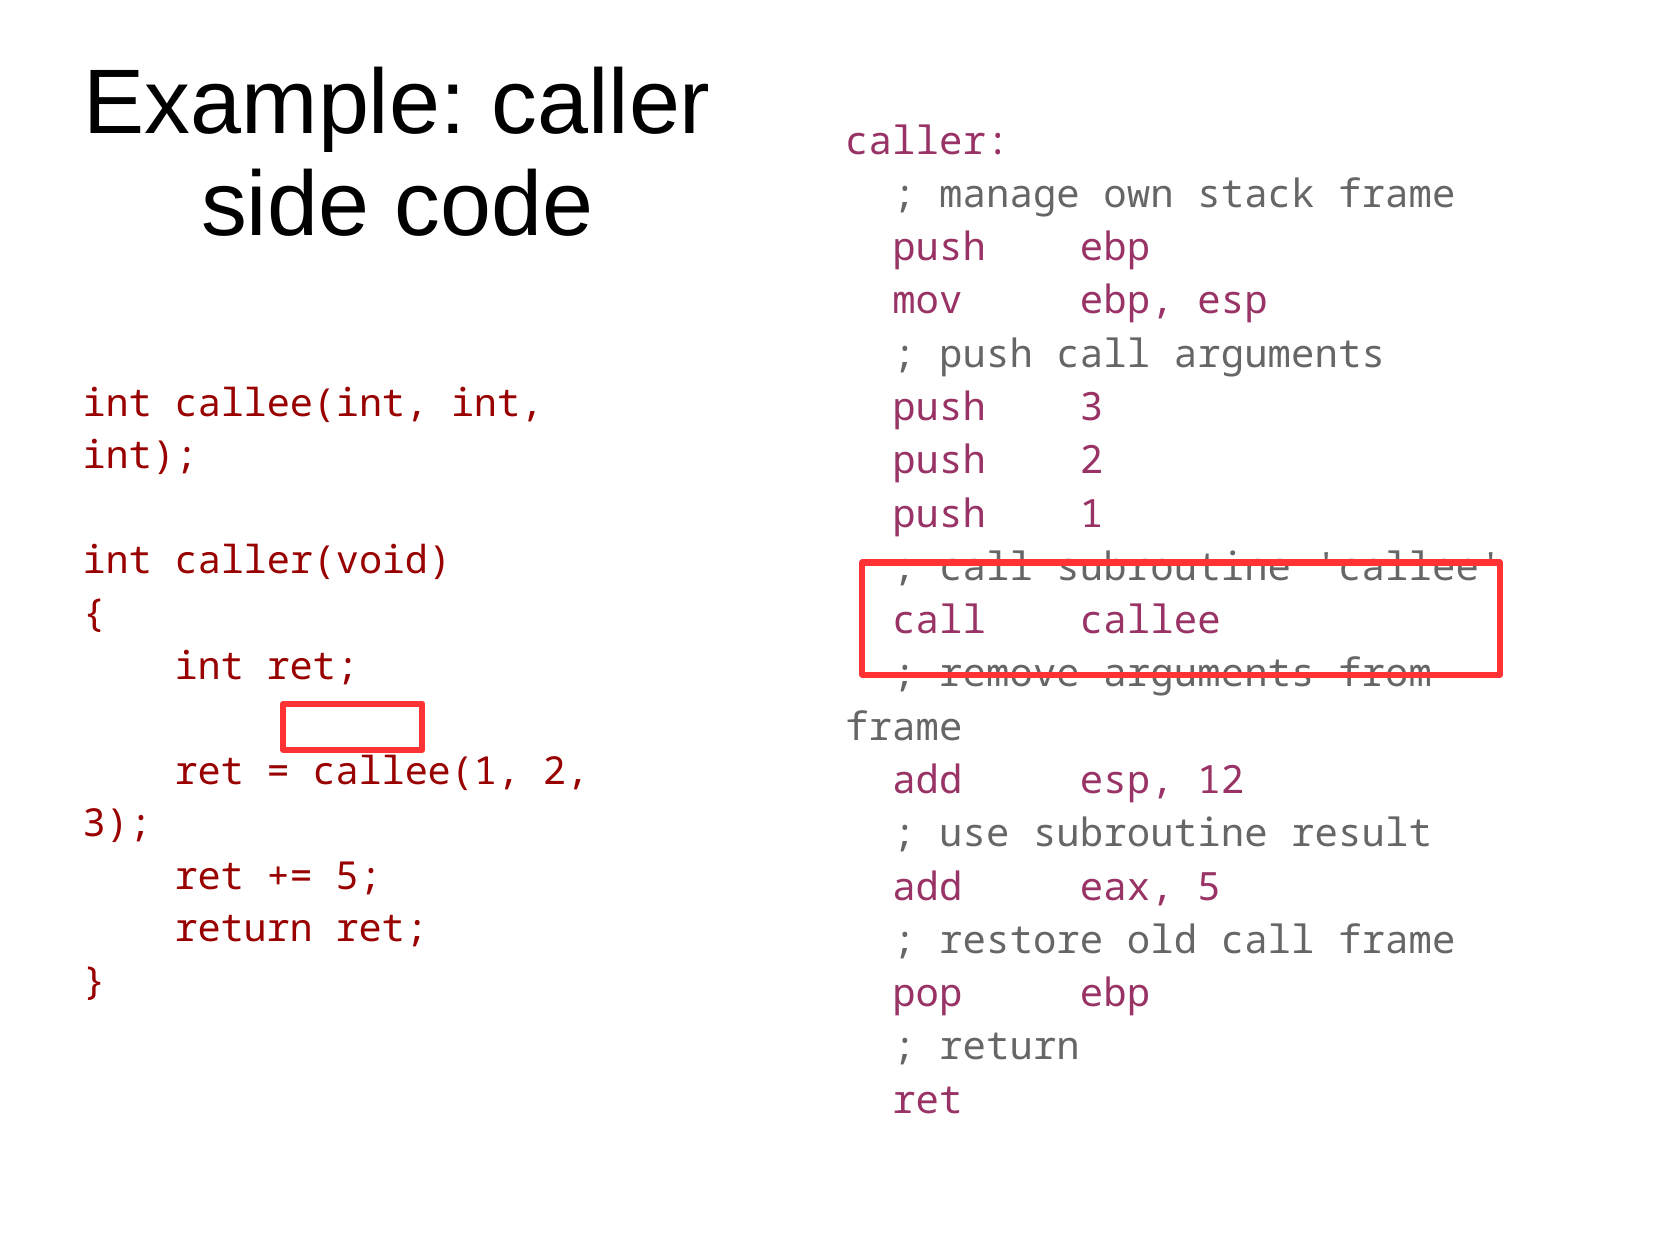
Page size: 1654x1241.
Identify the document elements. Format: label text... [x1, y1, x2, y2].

title Example: caller side code [82, 49, 713, 257]
list caller: ; manage own stack frame push ebp mov ebp, esp ; push call arguments push 3 push 2 push 1 ; call subroutine 'callee' call callee ; remove arguments from frame add esp, 12 ; use subroutine result add eax, 5 ; restore old call frame pop ebp ; return ret [845, 112, 1572, 1126]
list int callee(int, int, int); int caller(void) { int ret; ret = callee(1, 2, 3); ret += 5; return ret; } [82, 375, 638, 1010]
